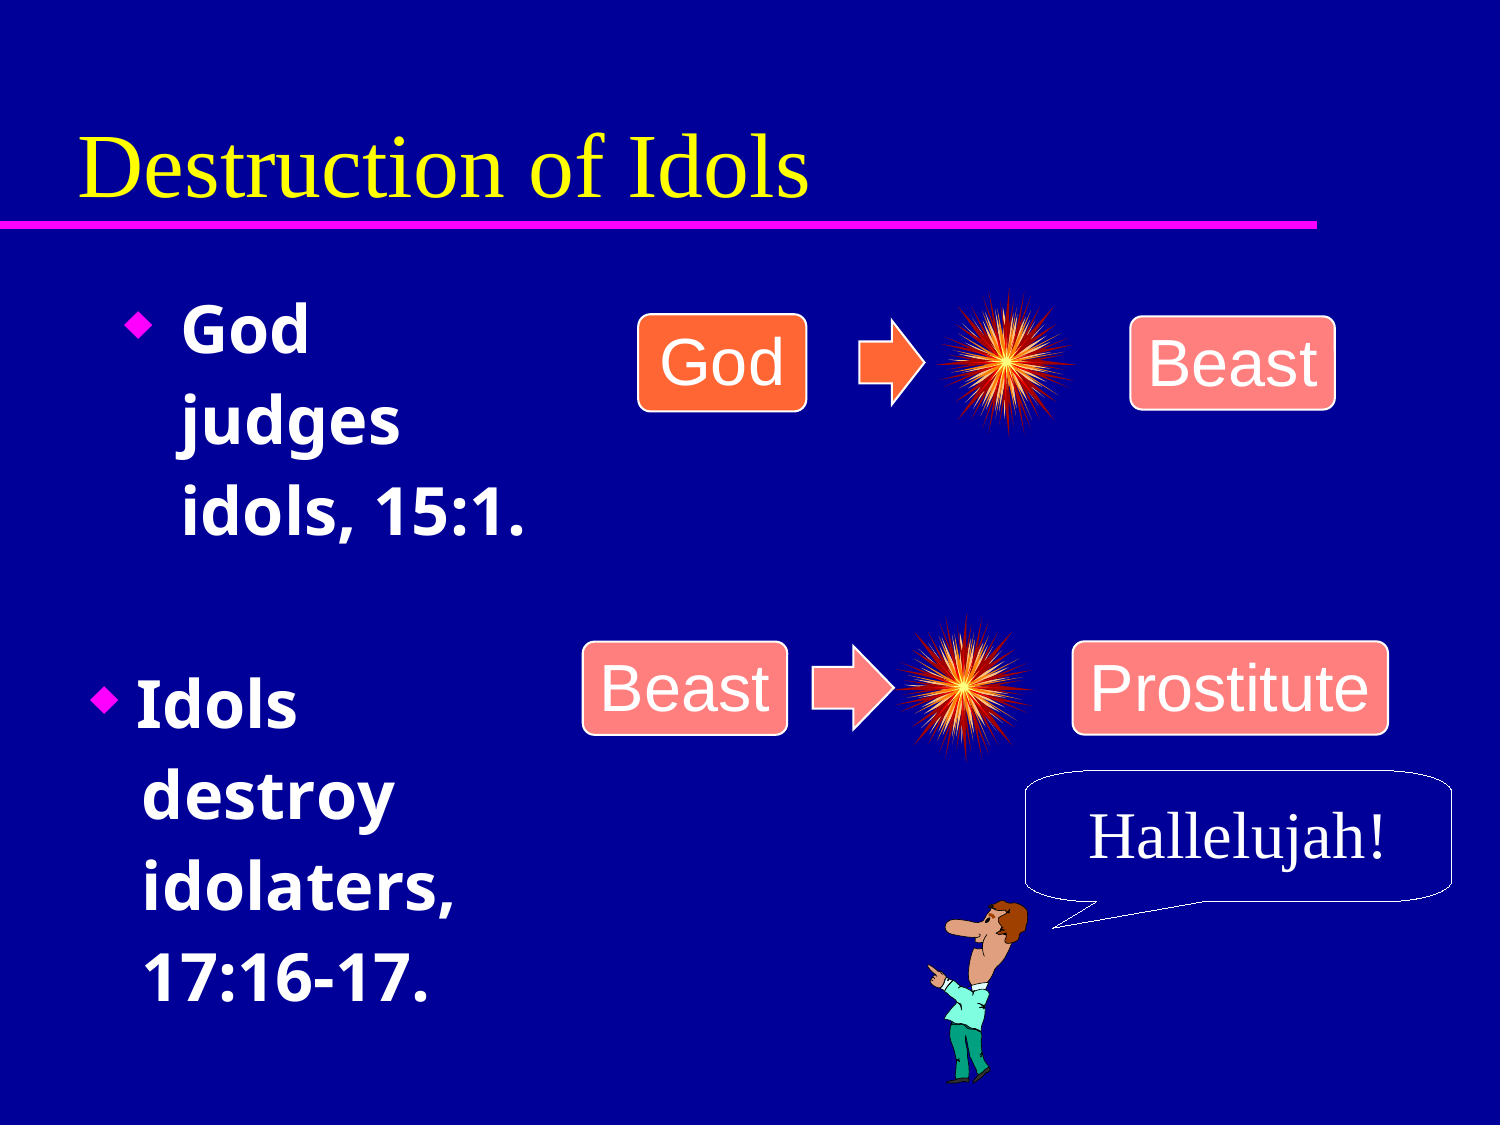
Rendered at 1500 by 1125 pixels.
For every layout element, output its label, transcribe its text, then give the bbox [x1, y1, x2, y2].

list God judges idols, 15:1. [109, 274, 566, 663]
text_box God [638, 314, 807, 412]
title Destruction of Idols [62, 43, 1338, 225]
text_box Beast [1130, 316, 1335, 410]
text_box Prostitute [1072, 641, 1388, 735]
text_box [935, 287, 1076, 439]
picture [923, 897, 1032, 1088]
text_box Idols destroy idolaters, 17:16-17. [75, 649, 538, 1029]
text_box [812, 612, 1035, 764]
text_box [859, 320, 925, 405]
text_box Beast [582, 641, 788, 735]
text_box Hallelujah! [1025, 770, 1452, 929]
